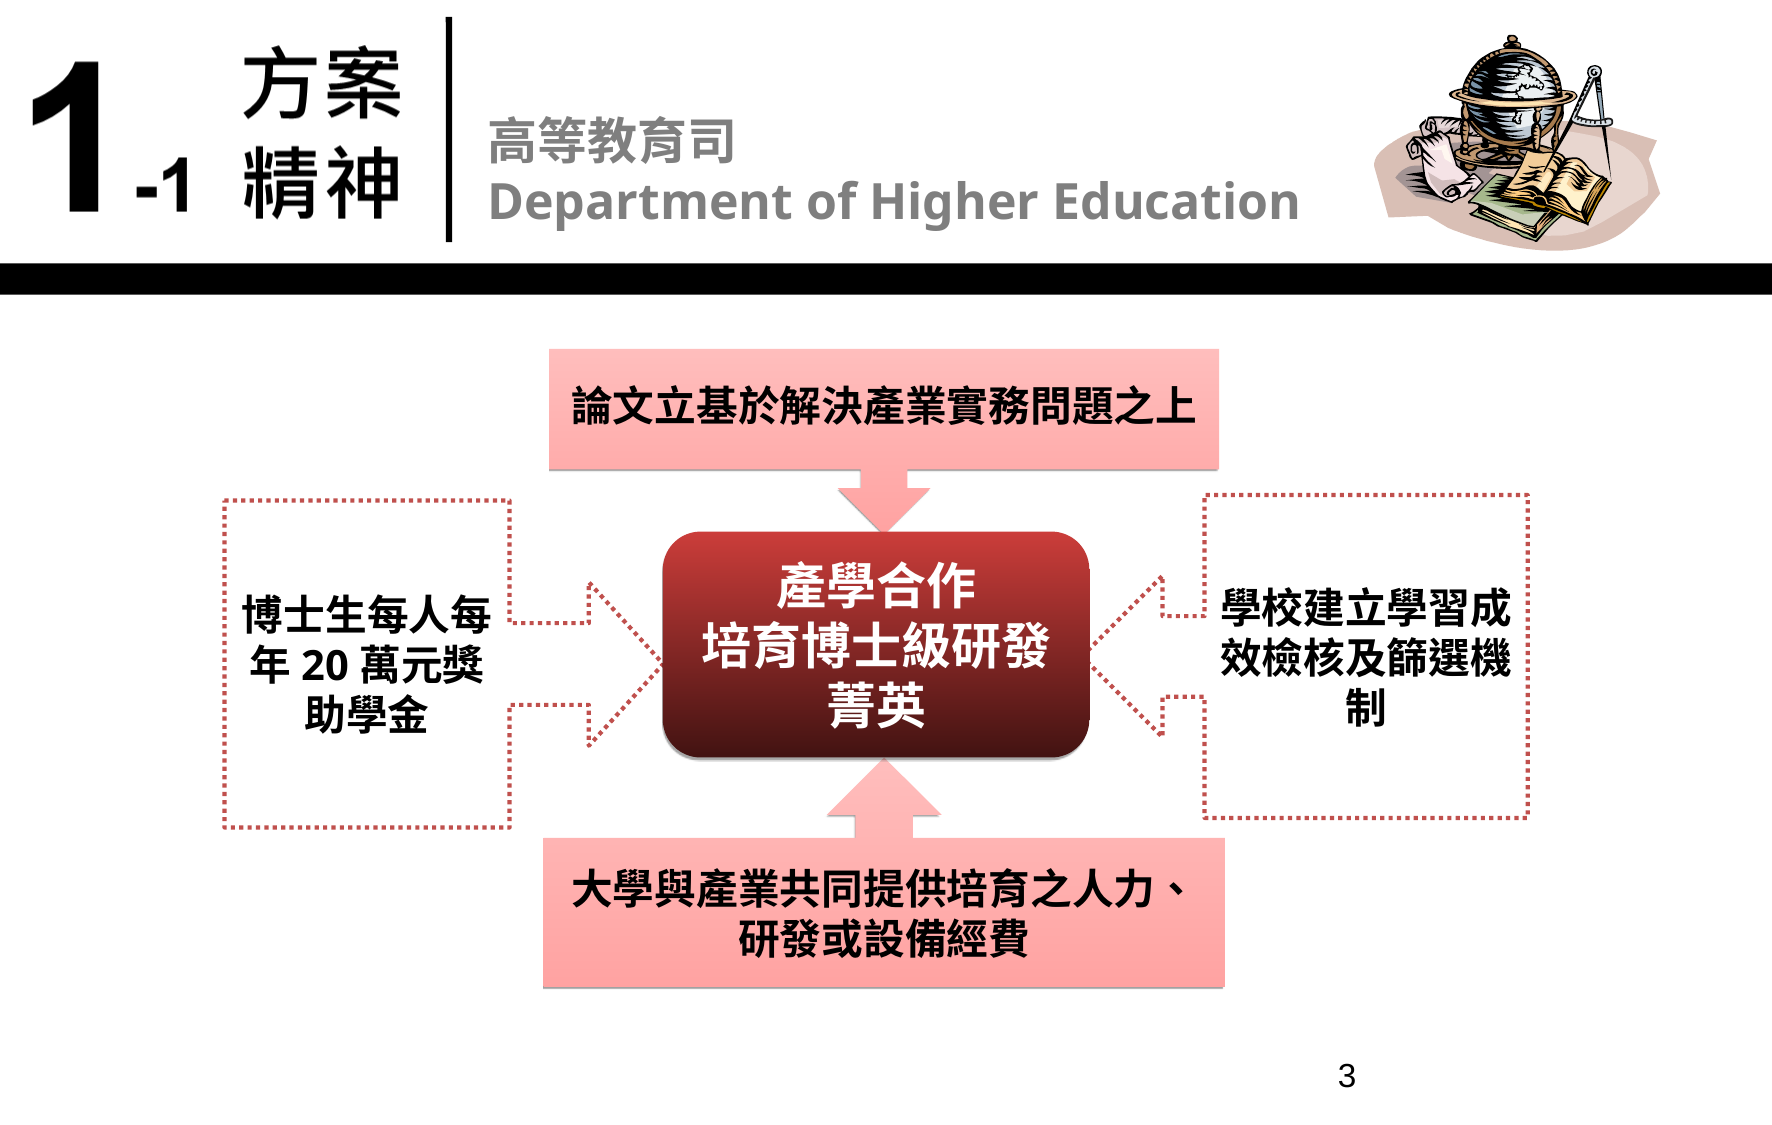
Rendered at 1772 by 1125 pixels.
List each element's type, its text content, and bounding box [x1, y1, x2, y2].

text_box 博士生每人每年20萬元獎助學金 [224, 500, 662, 828]
picture [1, 0, 447, 385]
text_box 大學與產業共同提供培育之人力、研發或設備經費 [543, 758, 1225, 987]
text_box 3 [1322, 1046, 1737, 1125]
text_box 論文立基於解決產業實務問題之上 [549, 348, 1220, 531]
picture [1370, 30, 1664, 255]
text_box 產學合作 培育博士級研發菁英 [662, 531, 1090, 758]
text_box 高等教育司 Department of Higher Education [472, 102, 1358, 237]
text_box 學校建立學習成效檢核及篩選機制 [1090, 495, 1528, 818]
